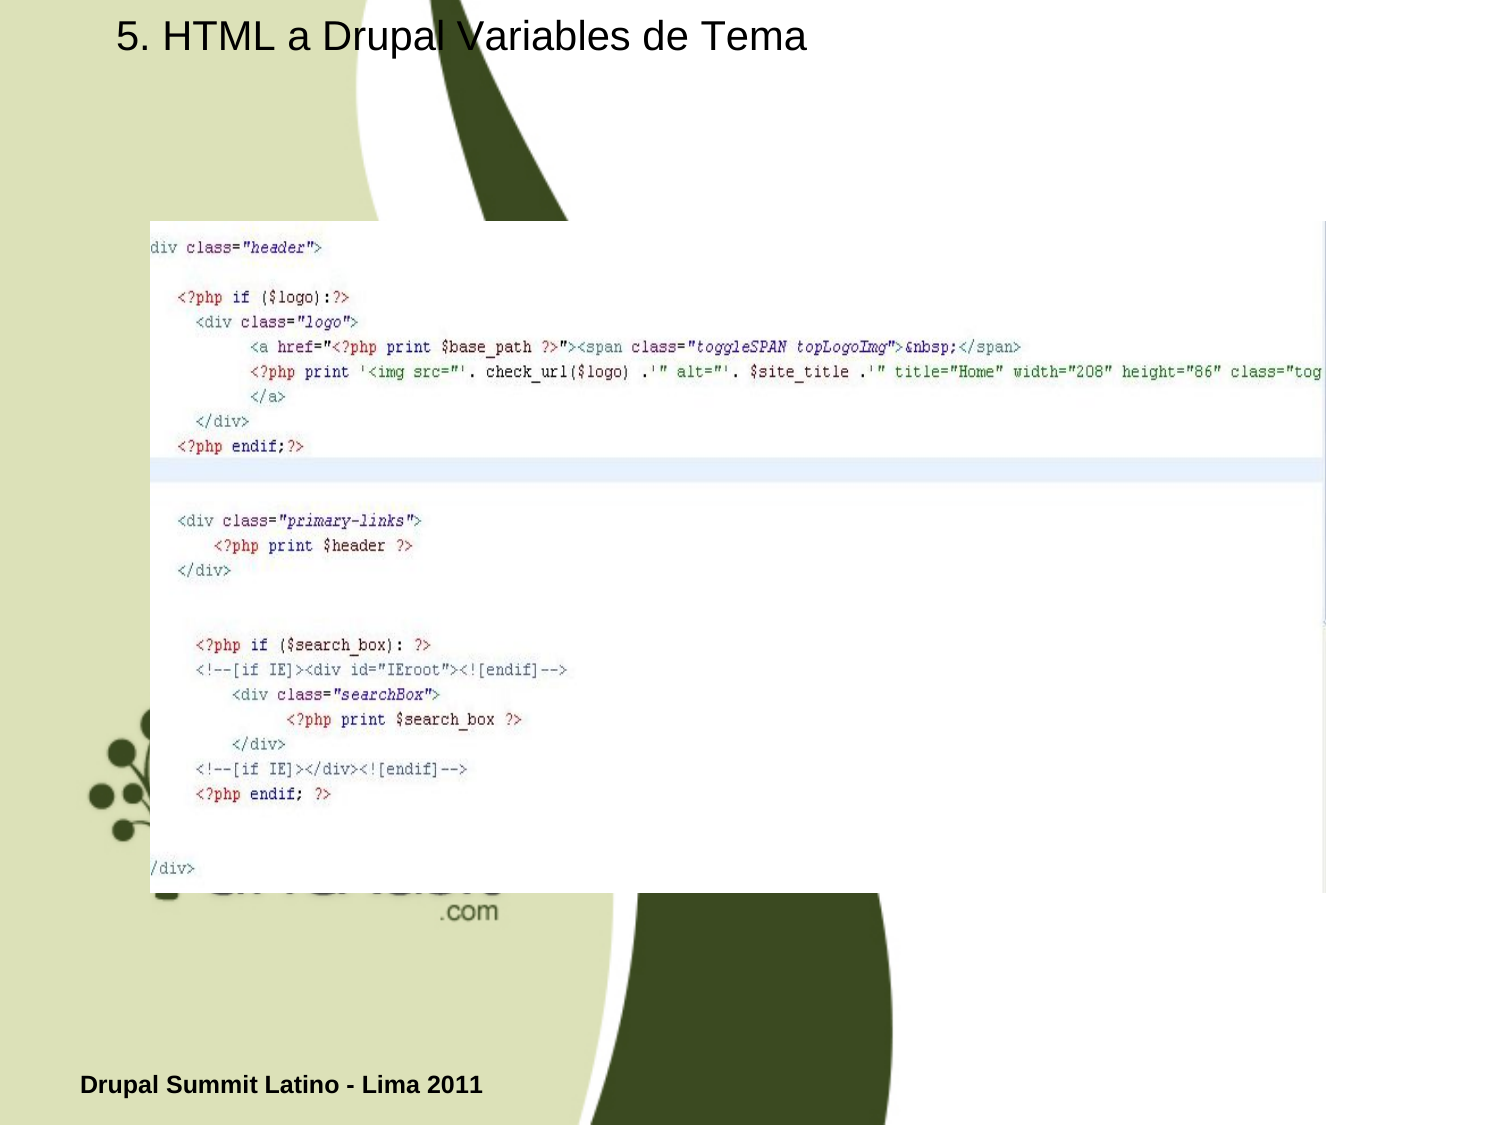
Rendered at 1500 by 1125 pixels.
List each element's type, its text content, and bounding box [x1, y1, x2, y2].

picture [0, 0, 1500, 1125]
text_box Drupal Summit Latino - Lima 2011 [65, 1060, 1066, 1106]
text_box 5. HTML a Drupal Variables de Tema [101, 0, 828, 119]
